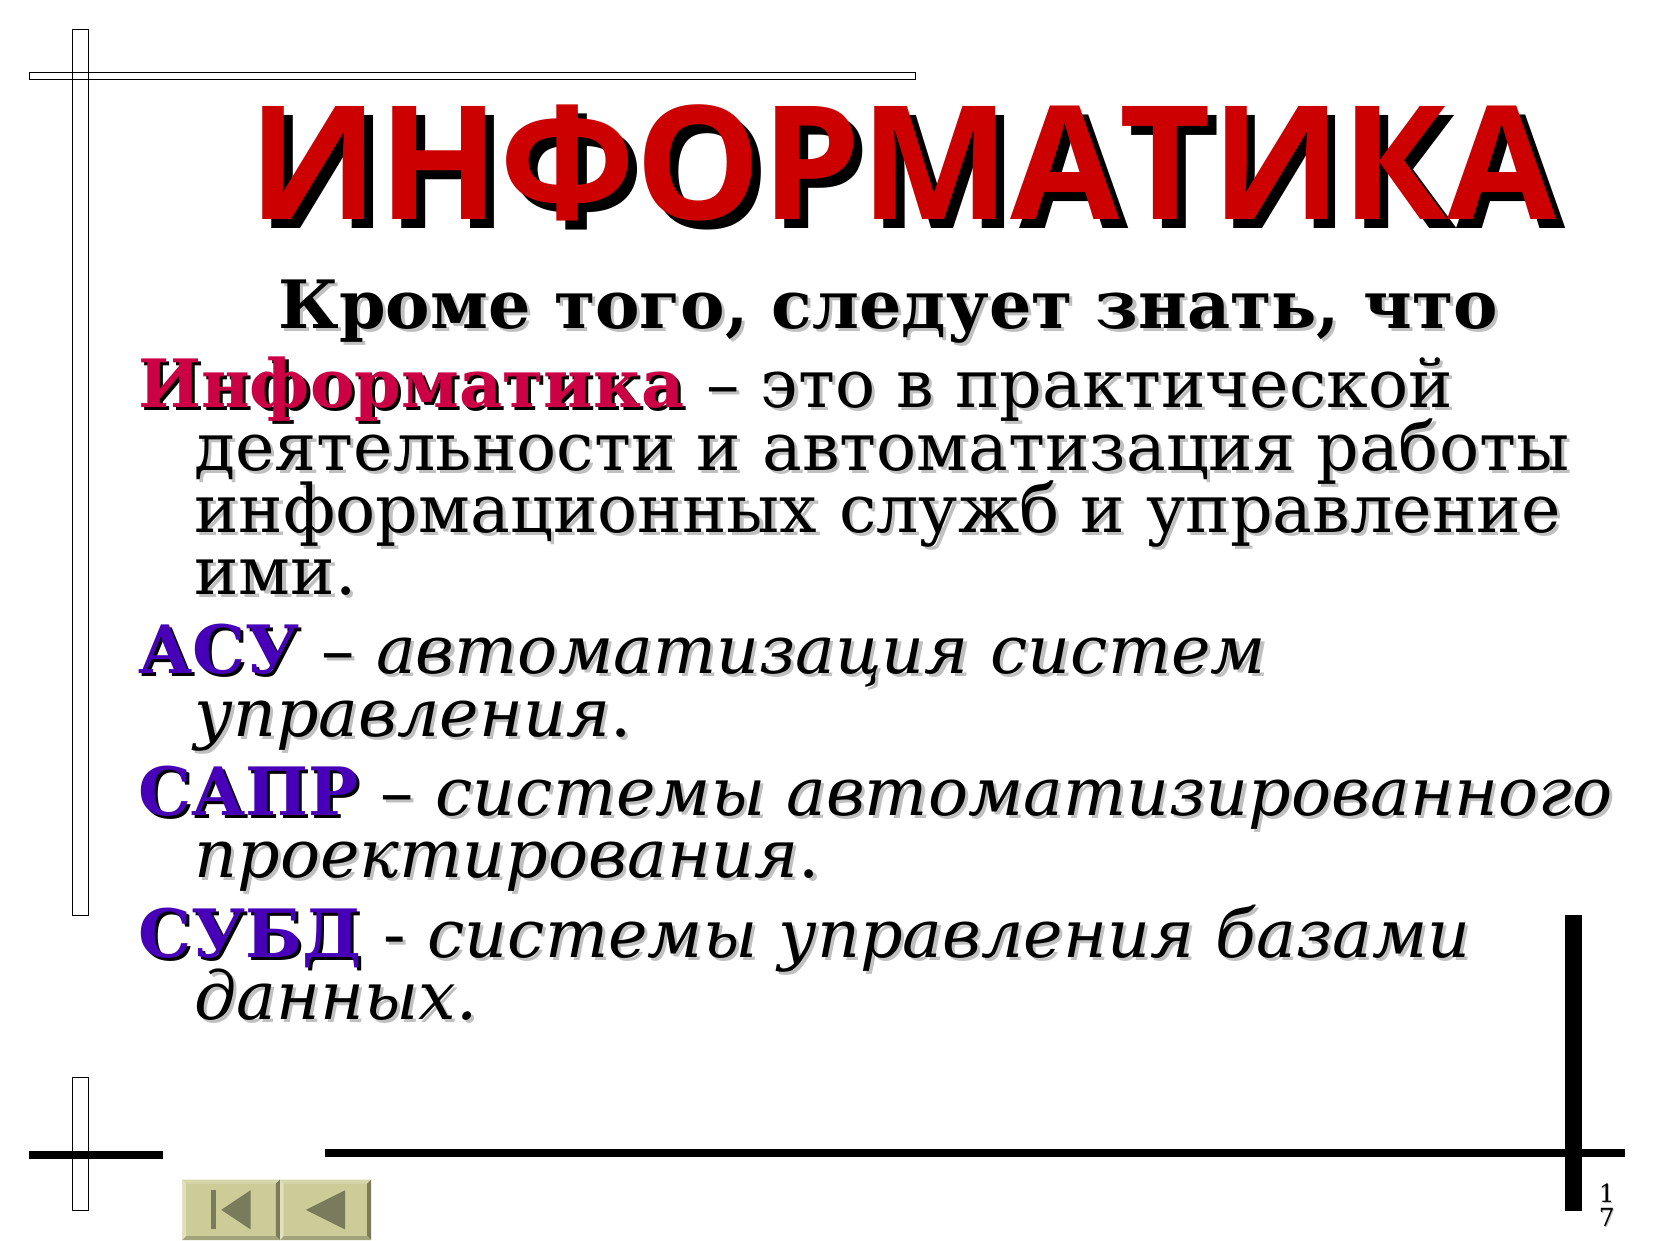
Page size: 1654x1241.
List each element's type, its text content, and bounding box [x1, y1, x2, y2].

list Кроме того, следует знать, что Информатика – это в практической деятельности и автоматизация работы информационных служб и управление ими. АСУ – автоматизация систем управления. САПР – системы автоматизированного проектирования. СУБД - системы управления базами данных. [123, 270, 1654, 1241]
text_box [183, 1179, 372, 1241]
title ИНФОРМАТИКА [97, 29, 1654, 287]
